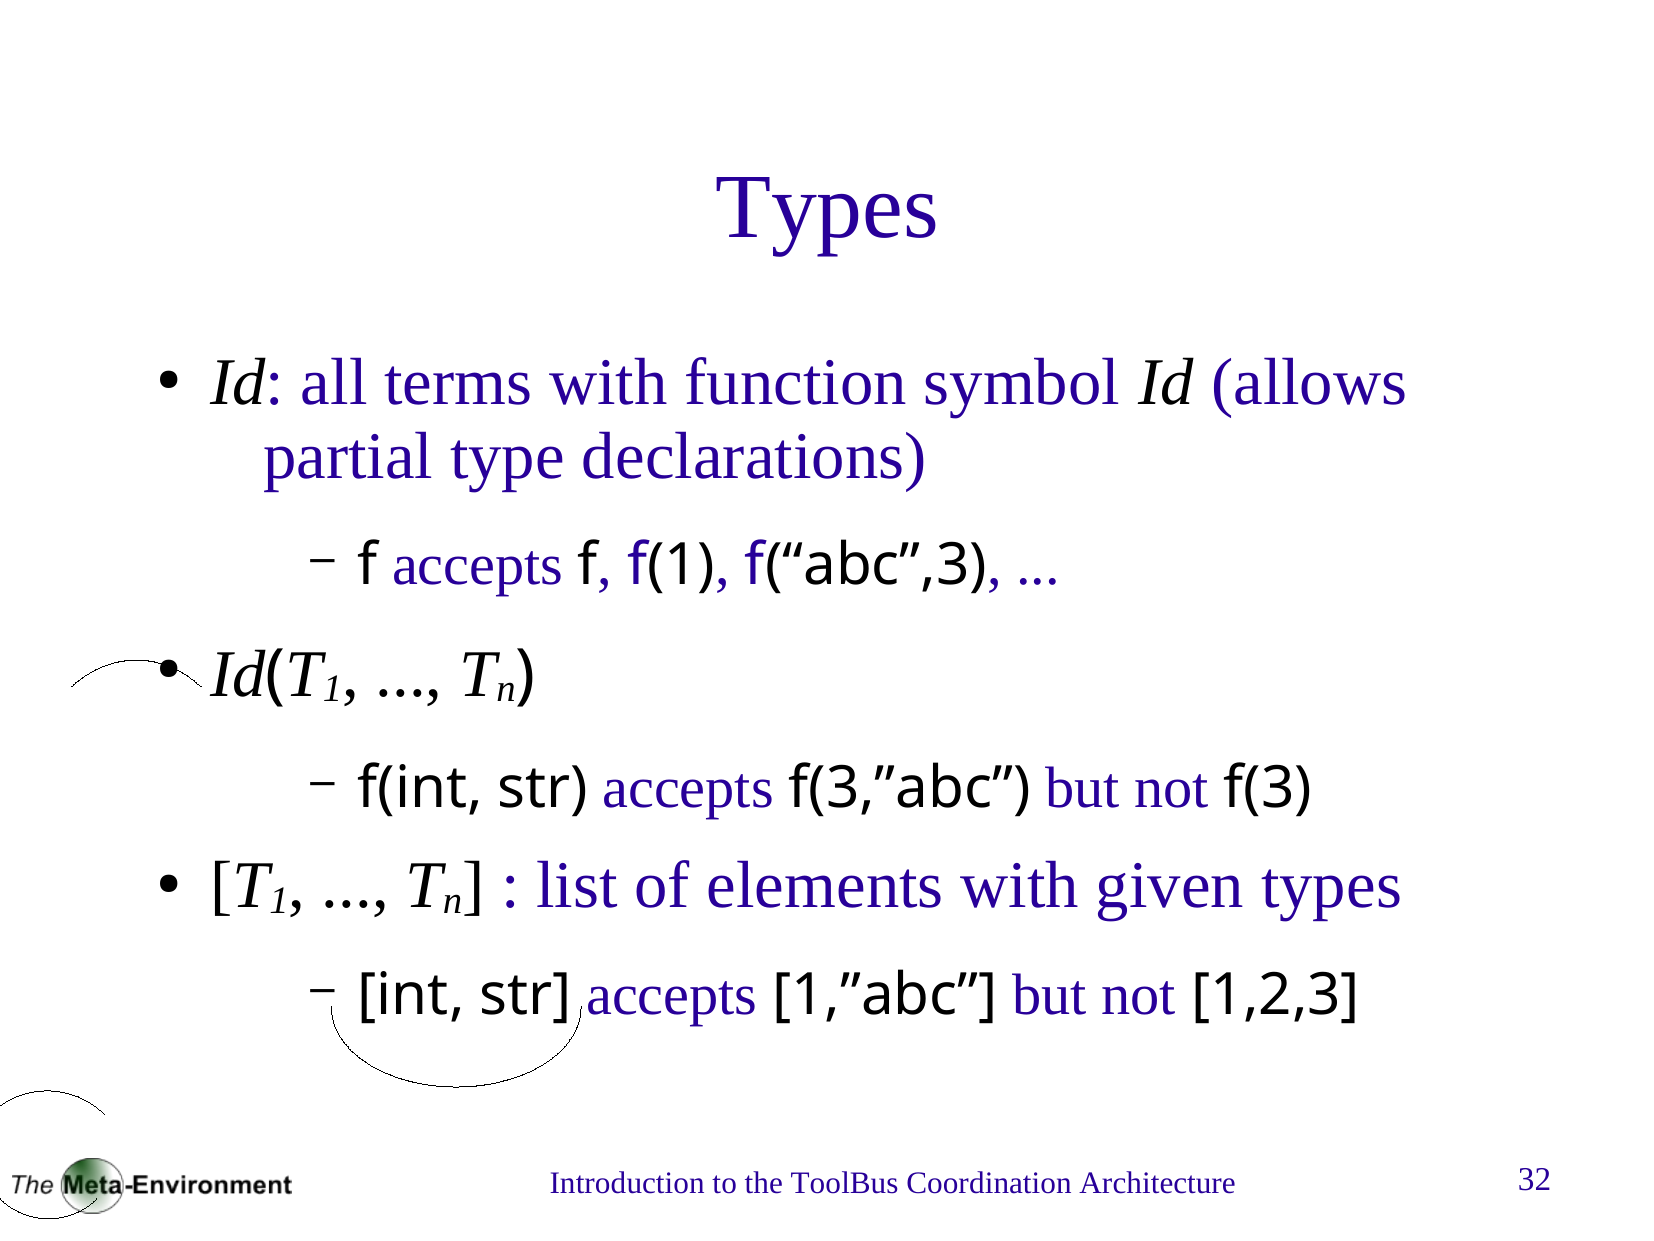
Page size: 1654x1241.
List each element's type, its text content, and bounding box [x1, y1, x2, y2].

picture [12, 1158, 292, 1214]
title Types [121, 102, 1534, 311]
list Id: all terms with function symbol Id (allows partial type declarations) f accepts f, f(1), f(“abc”,3), ... Id(T1, ..., Tn) f(int, str) accepts f(3,”abc”) but not f(3) [T1, ..., Tn] : list of elements with given types [int, str] accepts [1,”abc”] but not [1,2,3] [121, 344, 1534, 1127]
